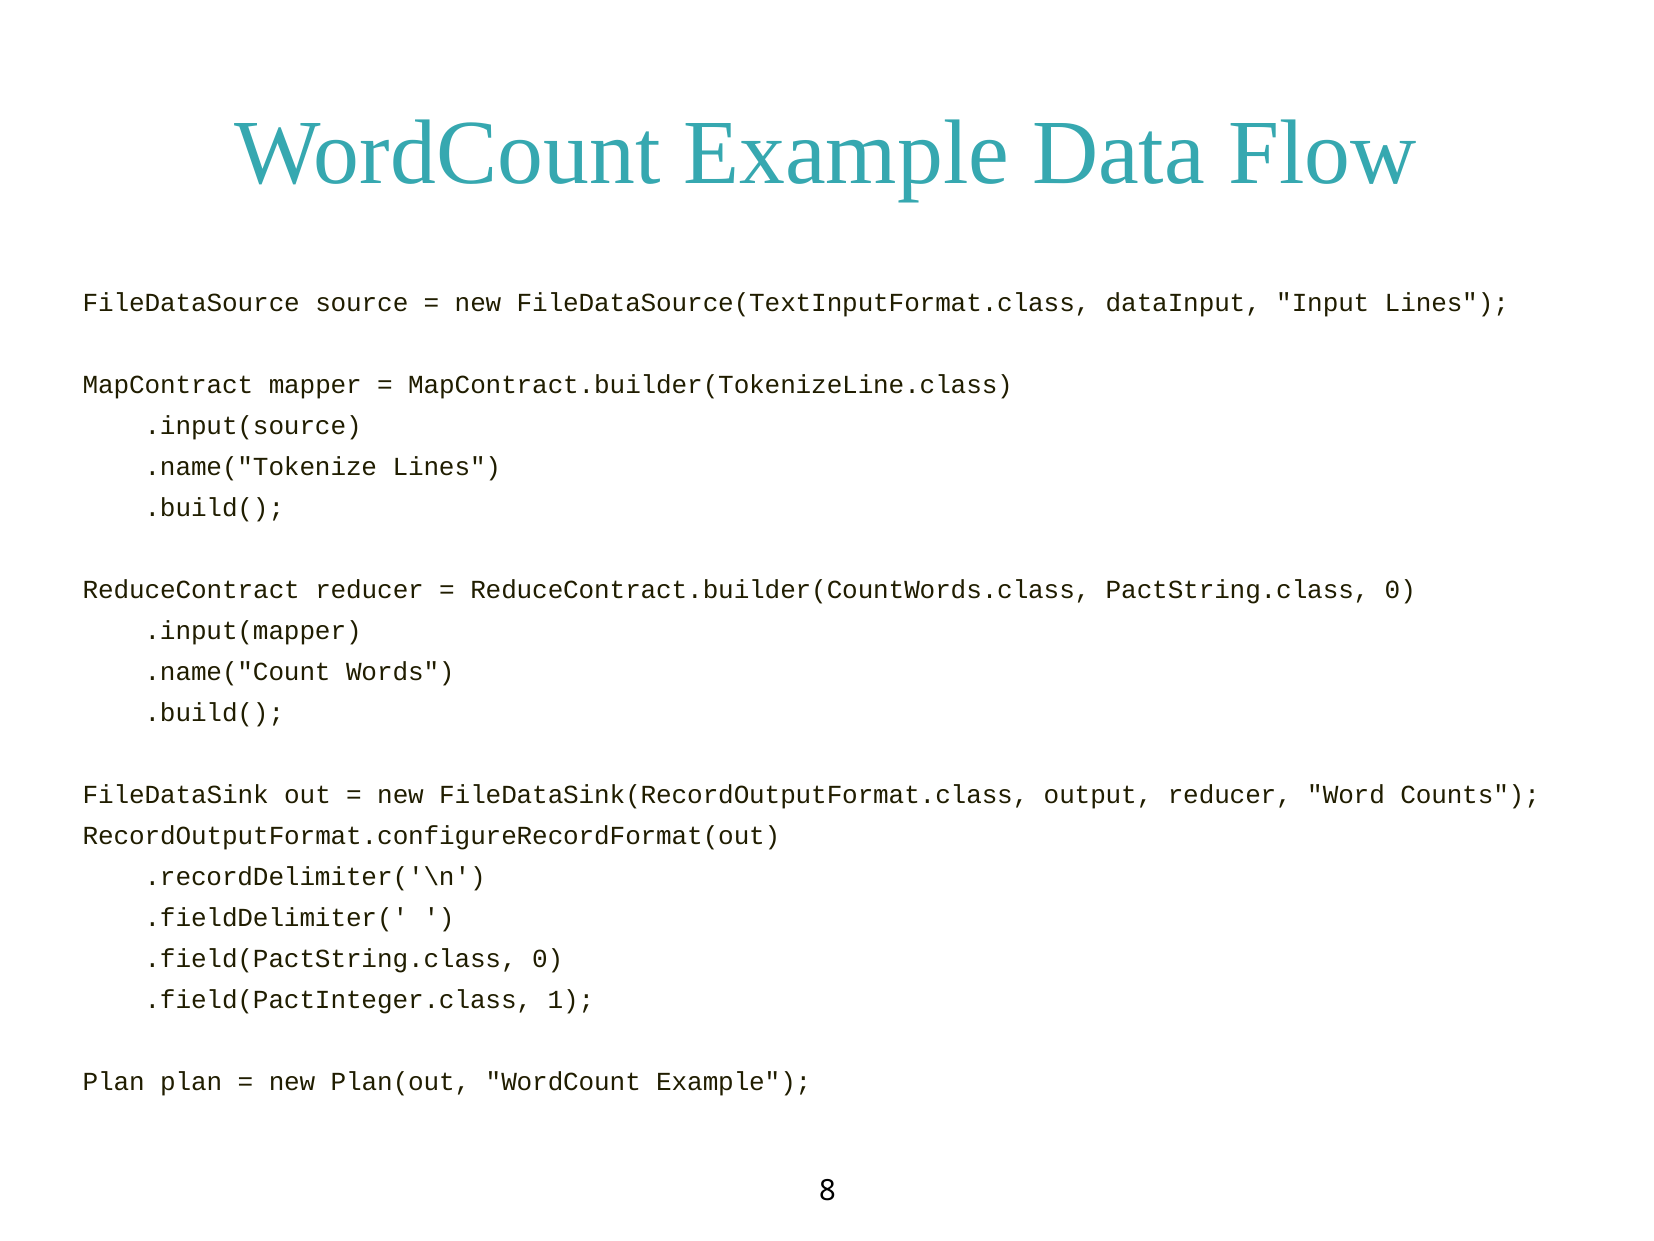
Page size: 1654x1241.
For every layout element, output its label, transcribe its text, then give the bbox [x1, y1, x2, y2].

title WordCount Example Data Flow [82, 49, 1571, 257]
list FileDataSource source = new FileDataSource(TextInputFormat.class, dataInput, "Input Lines"); MapContract mapper = MapContract.builder(TokenizeLine.class) .input(source) .name("Tokenize Lines") .build(); ReduceContract reducer = ReduceContract.builder(CountWords.class, PactString.class, 0) .input(mapper) .name("Count Words") .build(); FileDataSink out = new FileDataSink(RecordOutputFormat.class, output, reducer, "Word Counts"); RecordOutputFormat.configureRecordFormat(out) .recordDelimiter('\n') .fieldDelimiter(' ') .field(PactString.class, 0) .field(PactInteger.class, 1); Plan plan = new Plan(out, "WordCount Example"); [82, 290, 1571, 1146]
